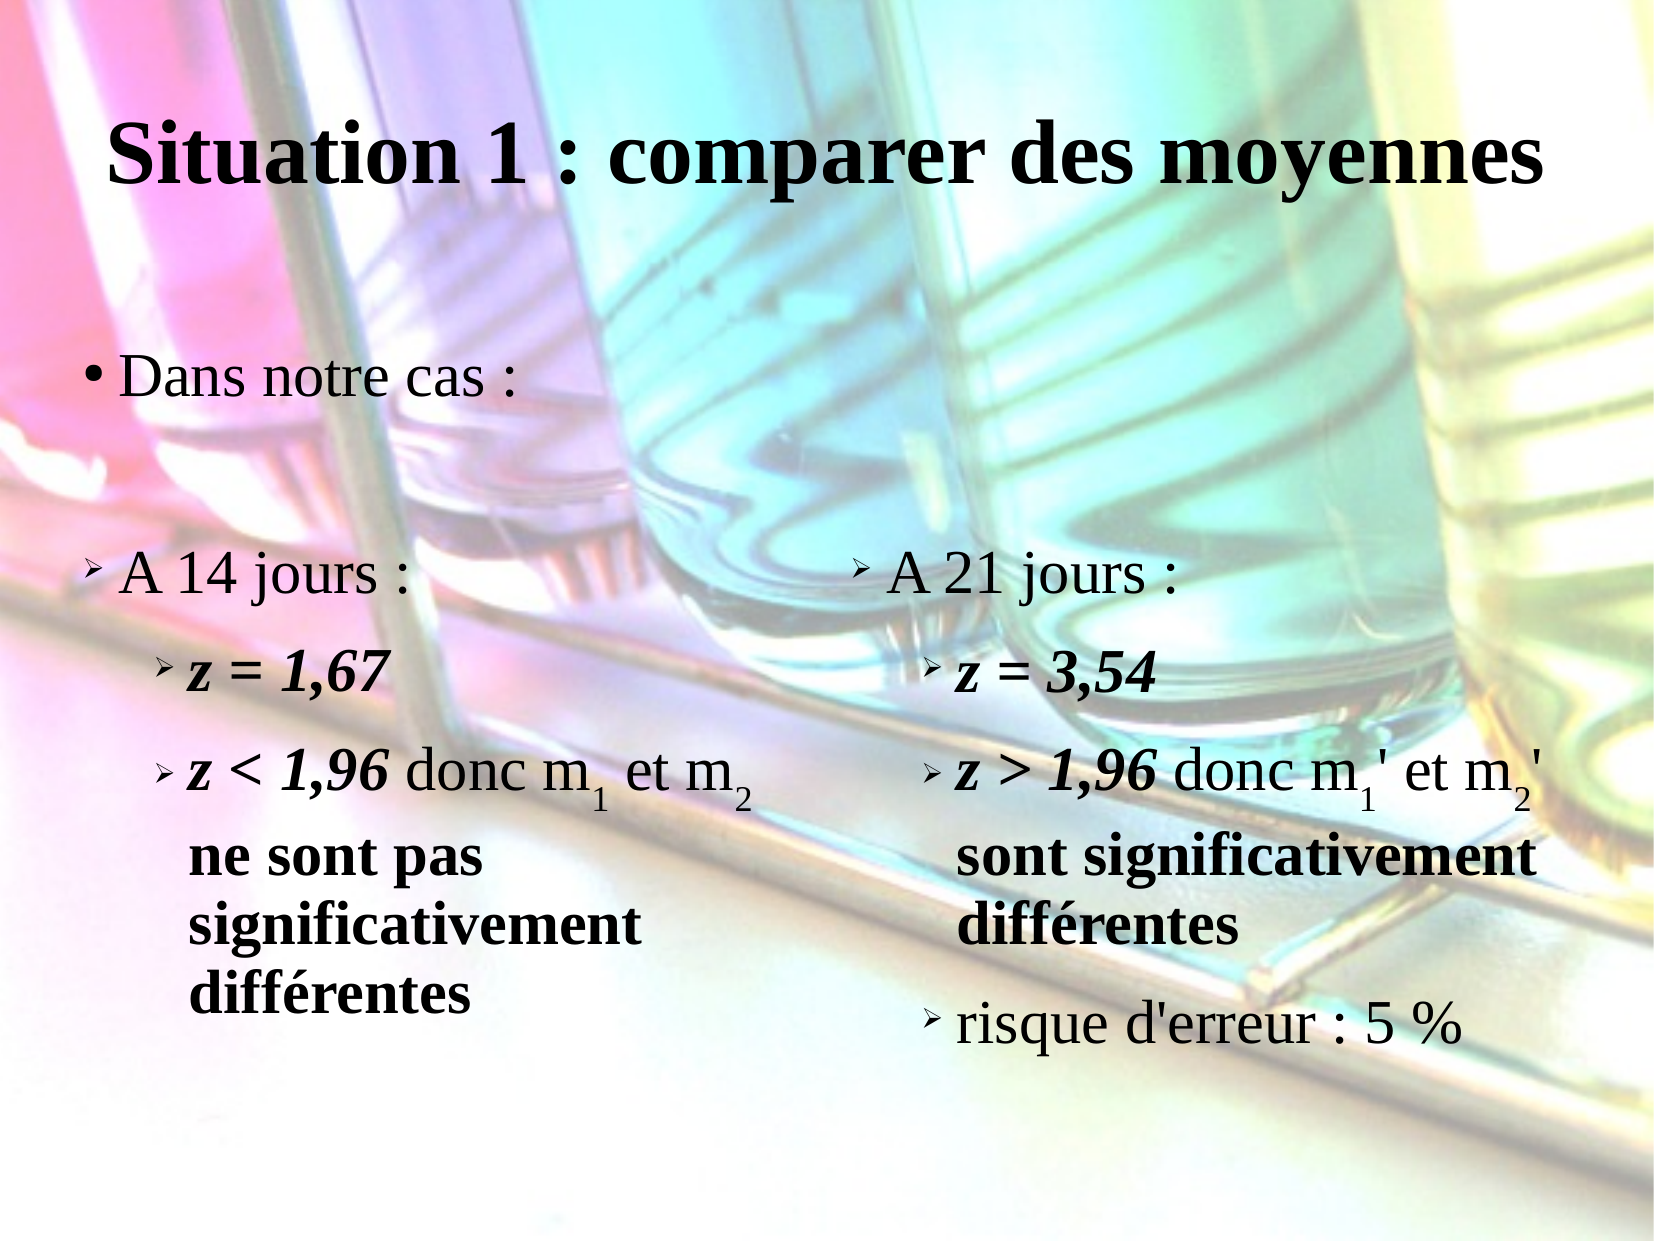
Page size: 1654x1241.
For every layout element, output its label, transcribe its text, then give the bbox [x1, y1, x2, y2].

text_box A 14 jours : z = 1,67 z < 1,96 donc m1 et m2 ne sont pas significativement différentes [82, 537, 827, 1028]
text_box Dans notre cas : [82, 340, 1571, 626]
text_box A 21 jours : z = 3,54 z > 1,96 donc m1' et m2' sont significativement différentes risque d'erreur : 5 % [850, 537, 1583, 1057]
title Situation 1 : comparer des moyennes [82, 49, 1571, 257]
picture [0, 0, 1654, 1241]
